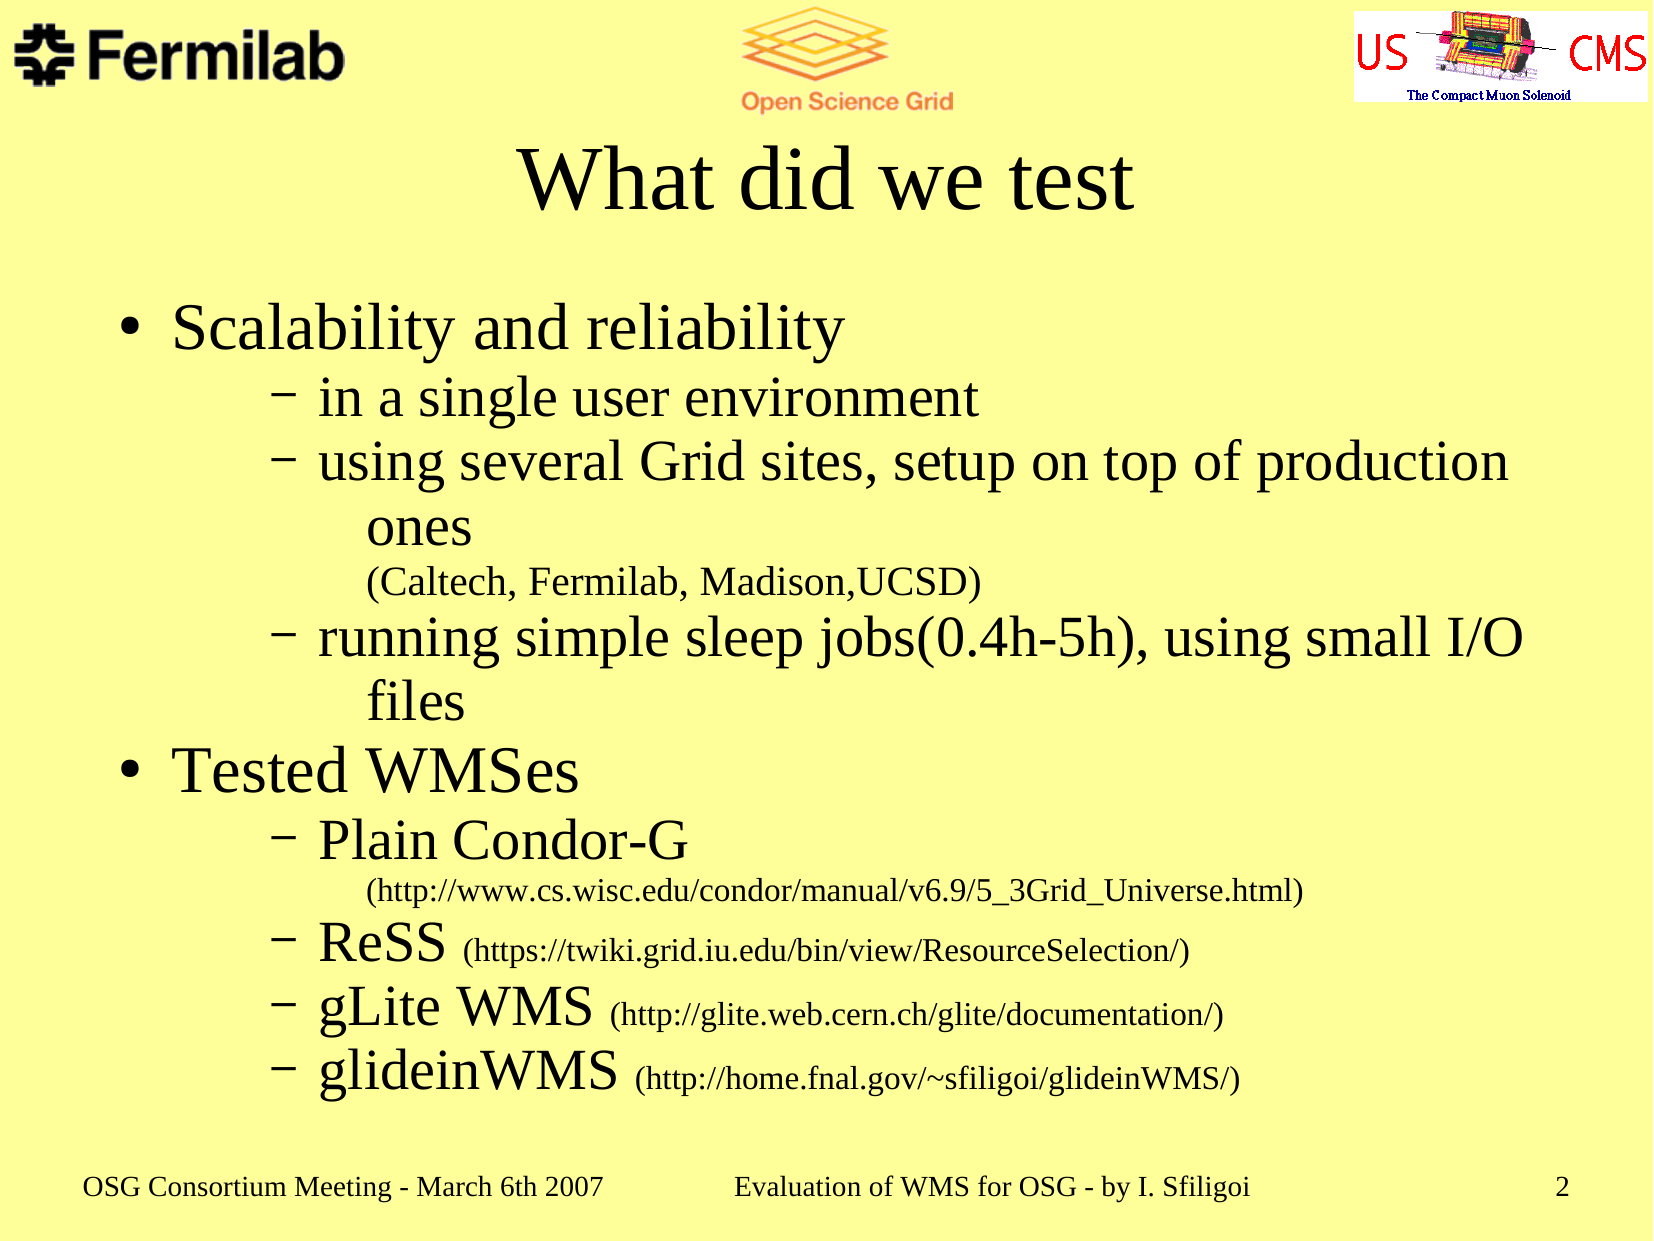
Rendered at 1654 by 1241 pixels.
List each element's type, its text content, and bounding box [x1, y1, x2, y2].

title What did we test [82, 100, 1571, 257]
picture [14, 23, 345, 87]
picture [1354, 11, 1648, 102]
list Scalability and reliability in a single user environment using several Grid sites, setup on top of production ones (Caltech, Fermilab, Madison,UCSD) running simple sleep jobs(0.4h-5h), using small I/O files Tested WMSes Plain Condor-G (http://www.cs.wisc.edu/condor/manual/v6.9/5_3Grid_Universe.html) ReSS (https://twiki.grid.iu.edu/bin/view/ResourceSelection/) gLite WMS (http://glite.web.cern.ch/glite/documentation/) glideinWMS (http://home.fnal.gov/~sfiligoi/glideinWMS/) [82, 290, 1571, 1152]
picture [741, 5, 953, 100]
